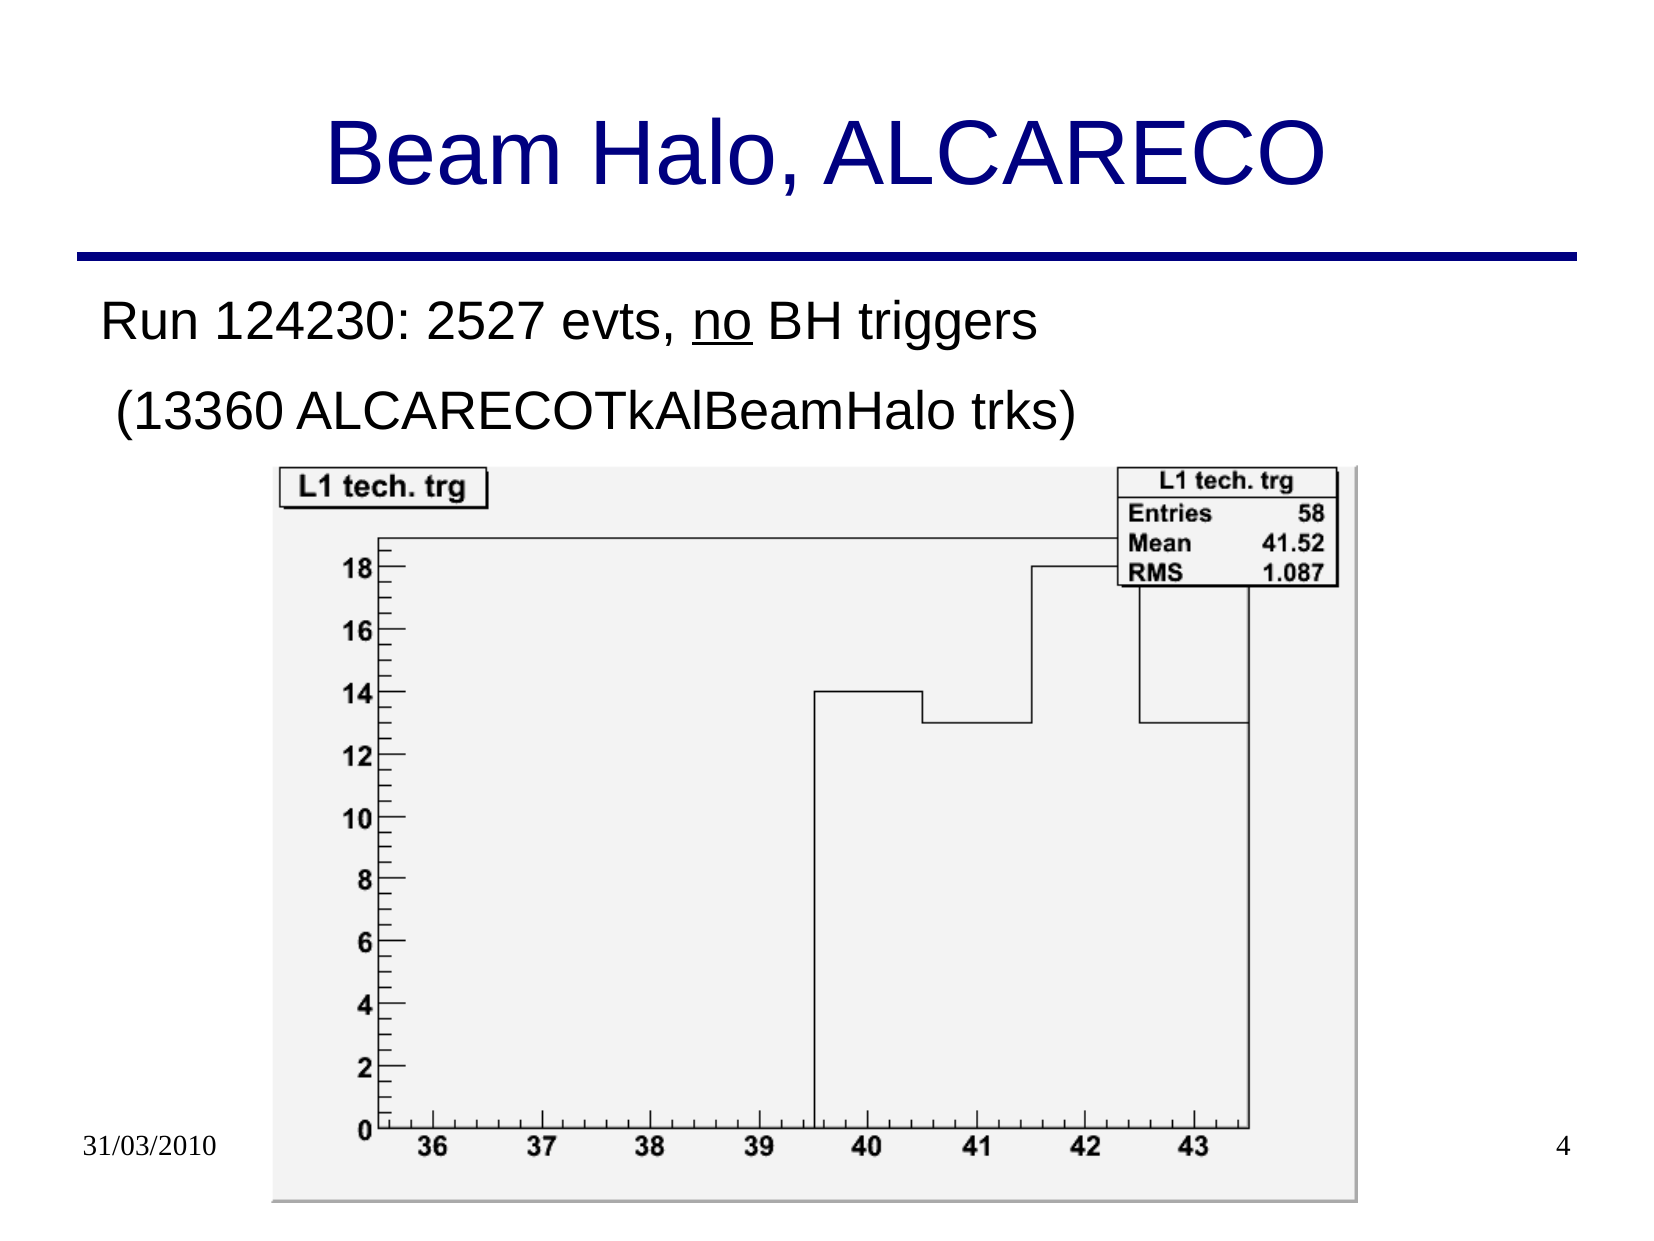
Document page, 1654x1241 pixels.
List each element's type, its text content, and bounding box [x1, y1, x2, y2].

title Beam Halo, ALCARECO [82, 49, 1571, 257]
picture [270, 464, 1358, 1203]
list Run 124230: 2527 evts, no BH triggers (13360 ALCARECOTkAlBeamHalo trks) [82, 290, 1571, 1109]
